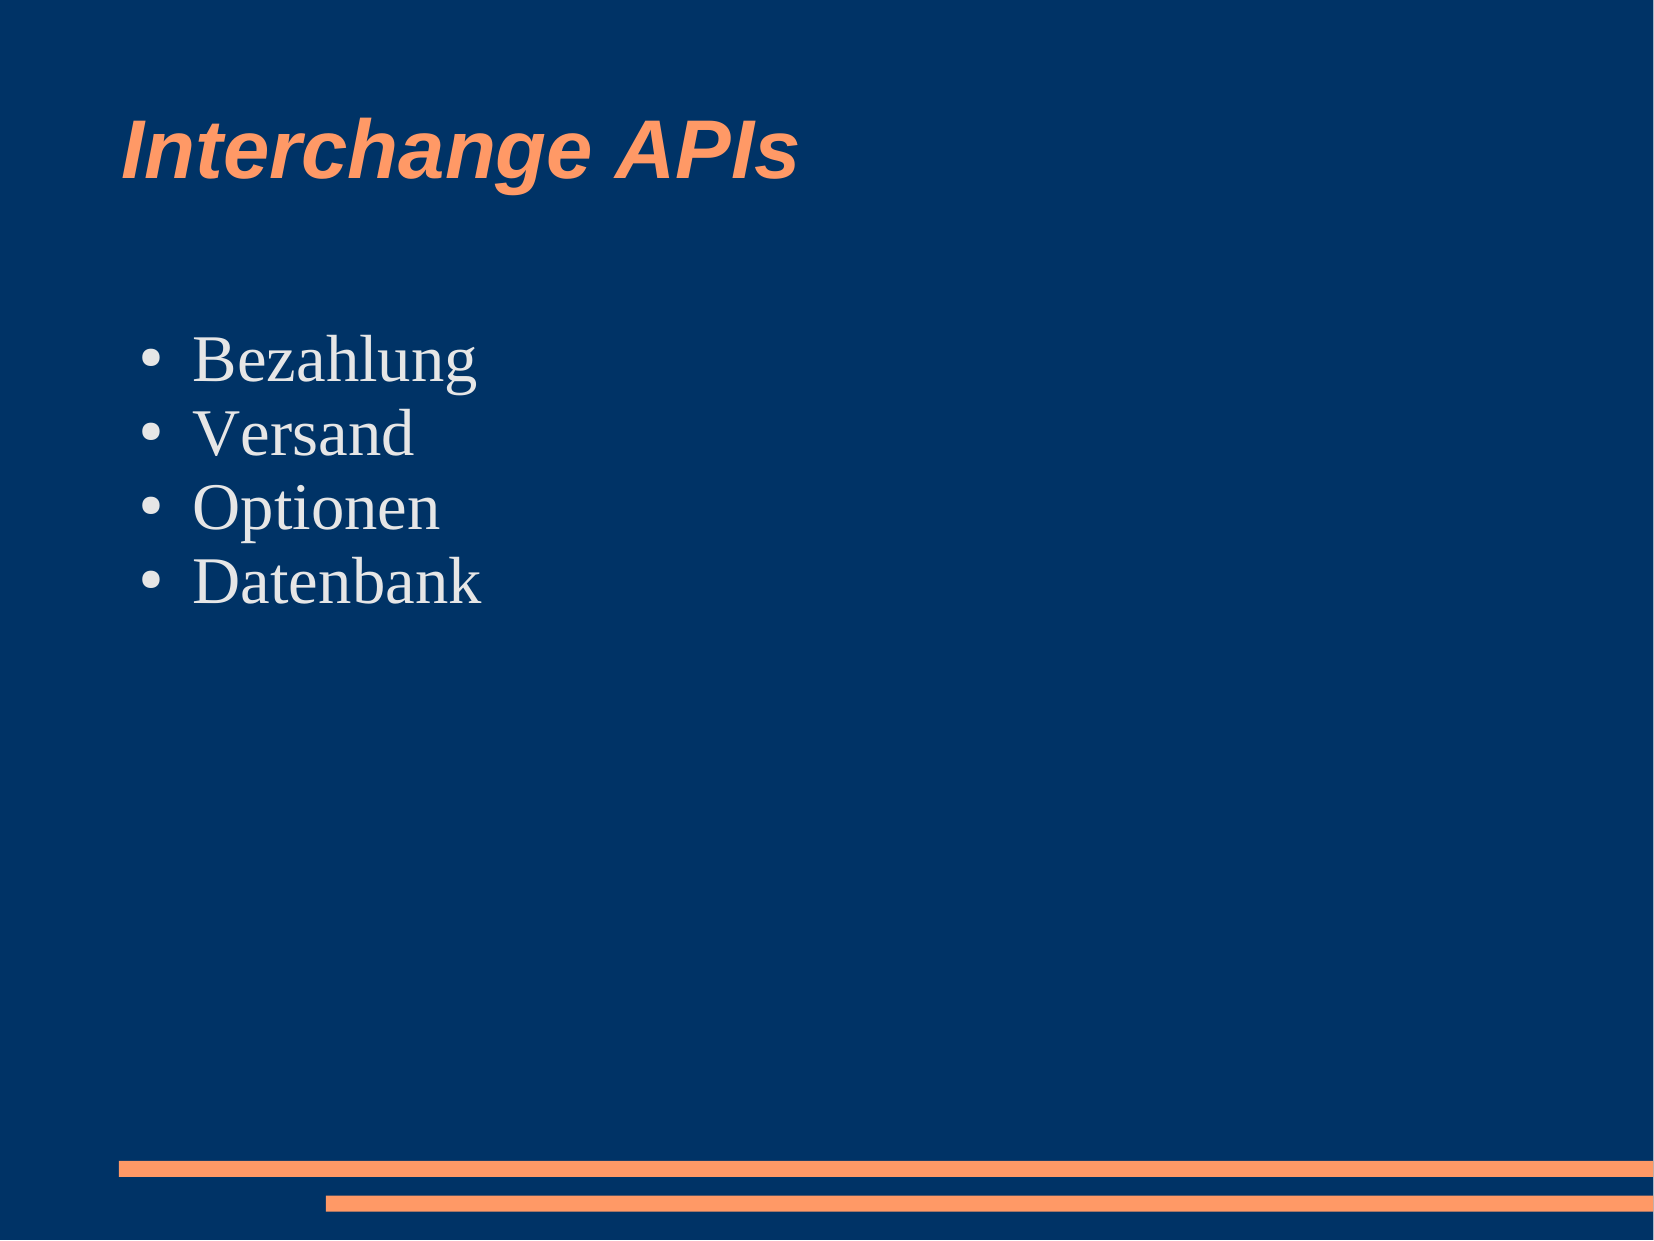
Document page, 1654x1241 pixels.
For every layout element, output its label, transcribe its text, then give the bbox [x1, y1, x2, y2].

list Bezahlung Versand Optionen Datenbank [121, 322, 1561, 1118]
title Interchange APIs [121, 53, 1534, 247]
